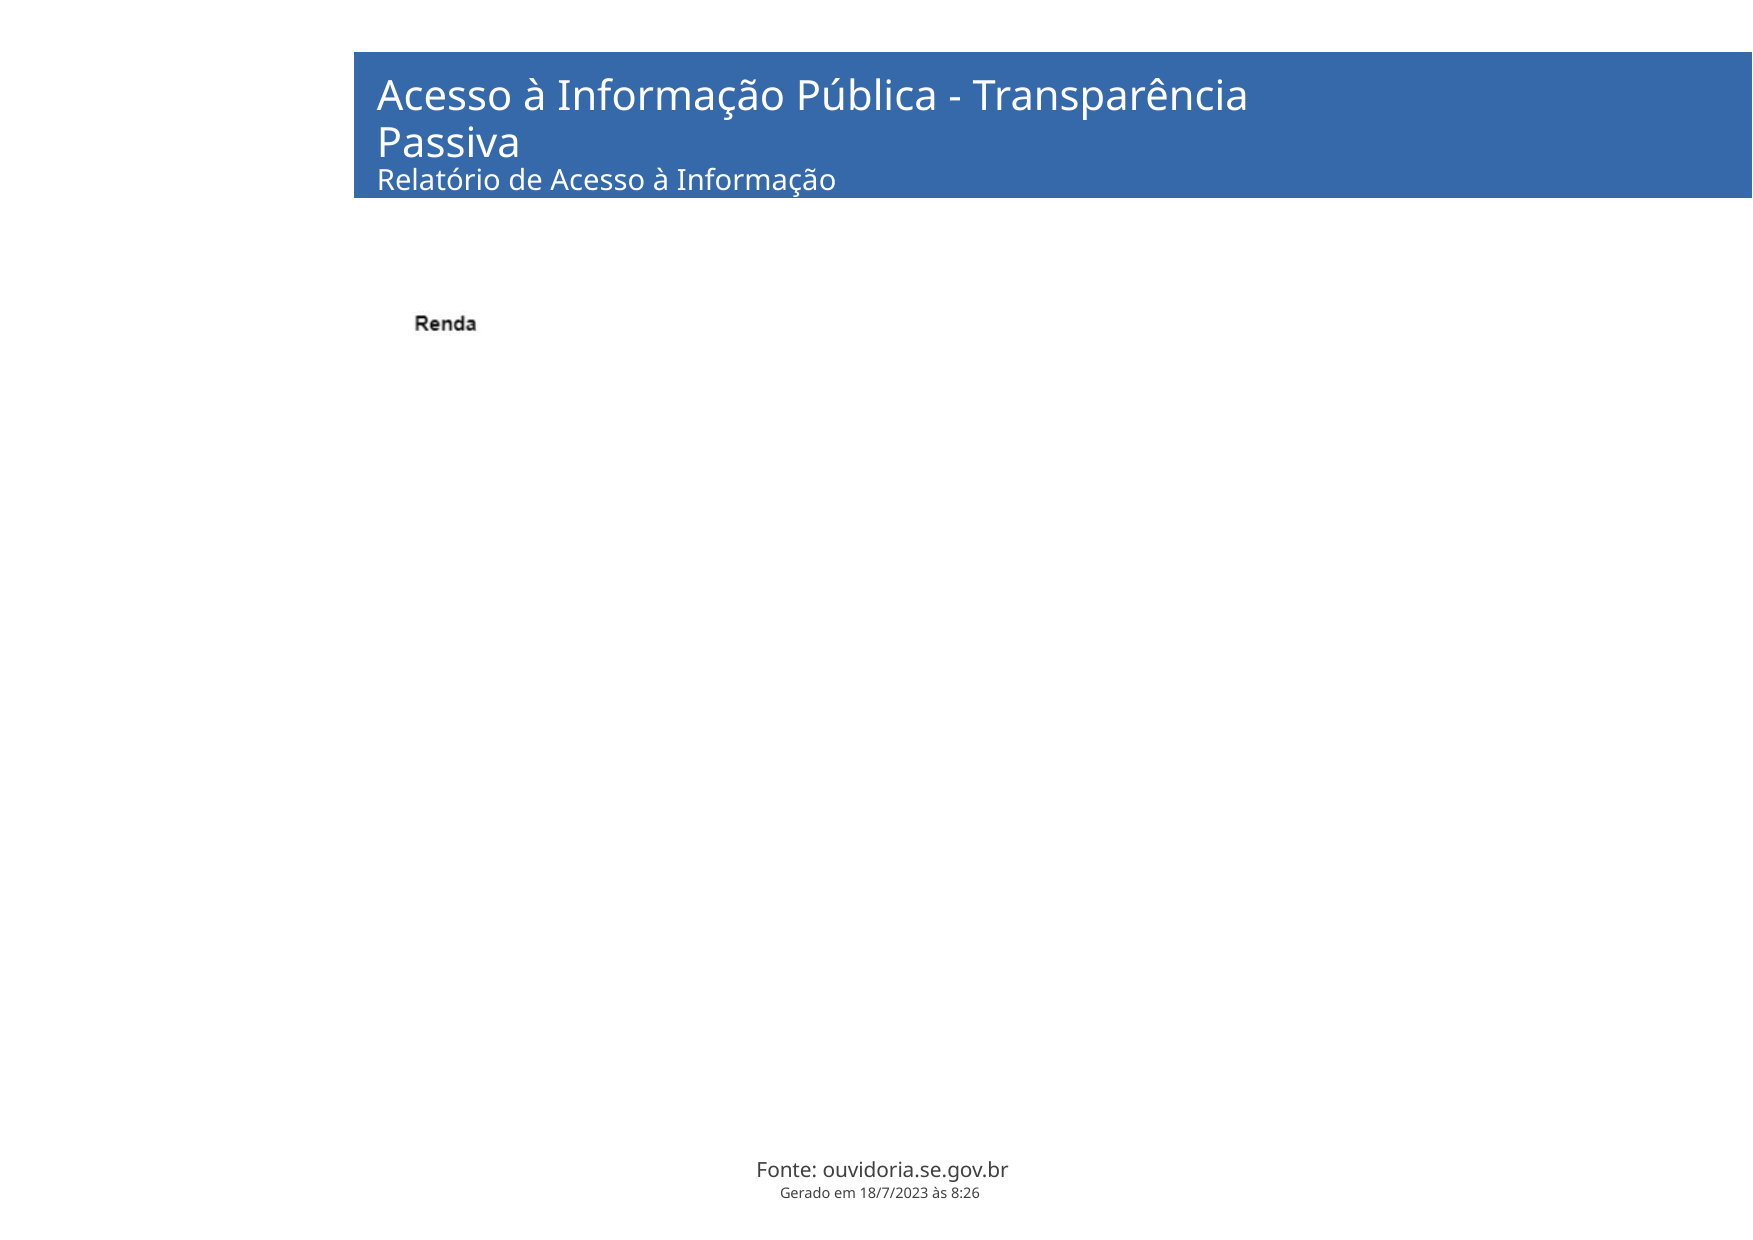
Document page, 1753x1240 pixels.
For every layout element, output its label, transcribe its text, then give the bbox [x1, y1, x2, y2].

text_box [354, 52, 1752, 198]
text_box [155, 211, 1599, 1028]
text_box Acesso à Informação Pública - Transparência Passiva Relatório de Acesso à Informação SETURJunho a Junho de 2023 [376, 72, 1403, 228]
text_box Gerado em 18/7/2023 às 8:26 [780, 1184, 999, 1202]
text_box Fonte: ouvidoria.se.gov.br [756, 1158, 1023, 1182]
